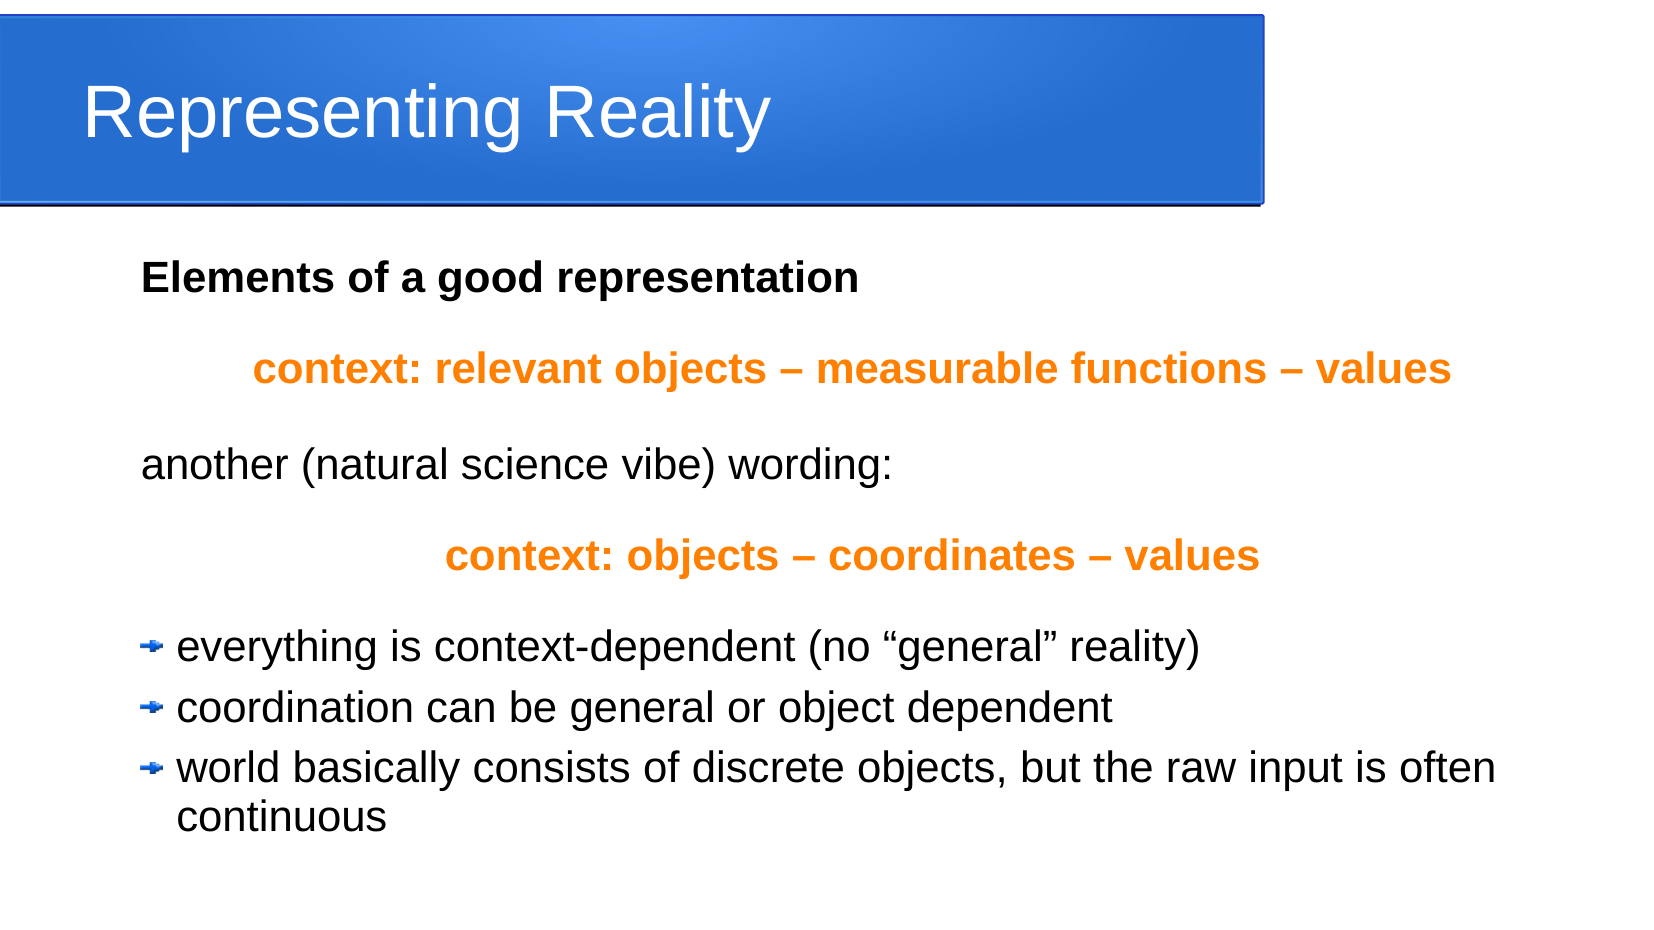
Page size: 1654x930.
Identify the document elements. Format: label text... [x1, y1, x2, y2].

title Representing Reality [82, 35, 1234, 189]
text_box Elements of a good representation context: relevant objects – measurable functions – values another (natural science vibe) wording: context: objects – coordinates – values everything is context-dependent (no “general” reality) coordination can be general or object dependent world basically consists of discrete objects, but the raw input is often continuous [126, 245, 1592, 910]
